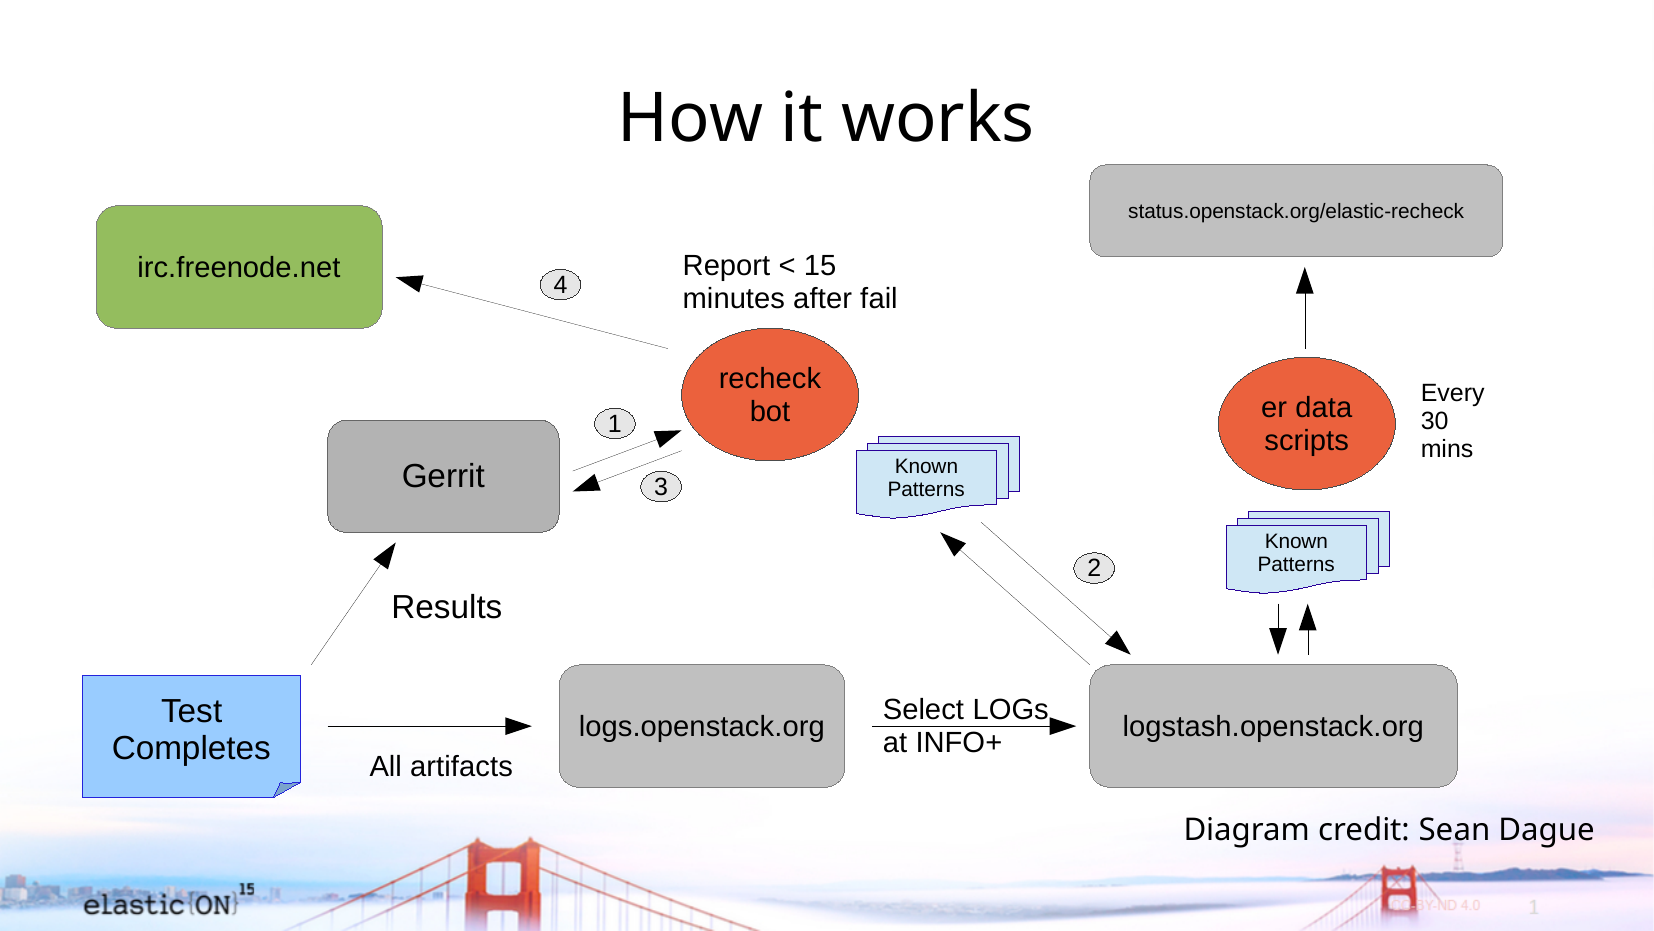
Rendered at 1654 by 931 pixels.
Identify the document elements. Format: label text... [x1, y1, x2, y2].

text_box 3 [640, 471, 682, 502]
text_box status.openstack.org/elastic-recheck [1089, 164, 1503, 257]
text_box er data scripts [1218, 357, 1396, 490]
title How it works [82, 37, 1571, 193]
subtitle Diagram credit: Sean Dague [1125, 780, 1654, 878]
picture [0, 0, 1654, 931]
text_box All artifacts [354, 742, 529, 790]
text_box 2 [1073, 552, 1115, 584]
text_box Every 30 mins [1406, 371, 1500, 471]
text_box 4 [540, 269, 581, 300]
text_box Known Patterns [856, 436, 1020, 519]
text_box Test Completes [82, 675, 301, 798]
text_box Known Patterns [1226, 511, 1390, 594]
text_box recheck bot [681, 328, 859, 461]
text_box Select LOGs at INFO+ [868, 685, 1064, 767]
text_box logstash.openstack.org [1089, 664, 1458, 788]
text_box Results [376, 581, 518, 634]
text_box logs.openstack.org [559, 664, 845, 788]
text_box irc.freenode.net [96, 205, 383, 329]
text_box Gerrit [327, 420, 560, 533]
text_box Report < 15 minutes after fail [667, 241, 927, 322]
text_box 1 [594, 408, 636, 439]
